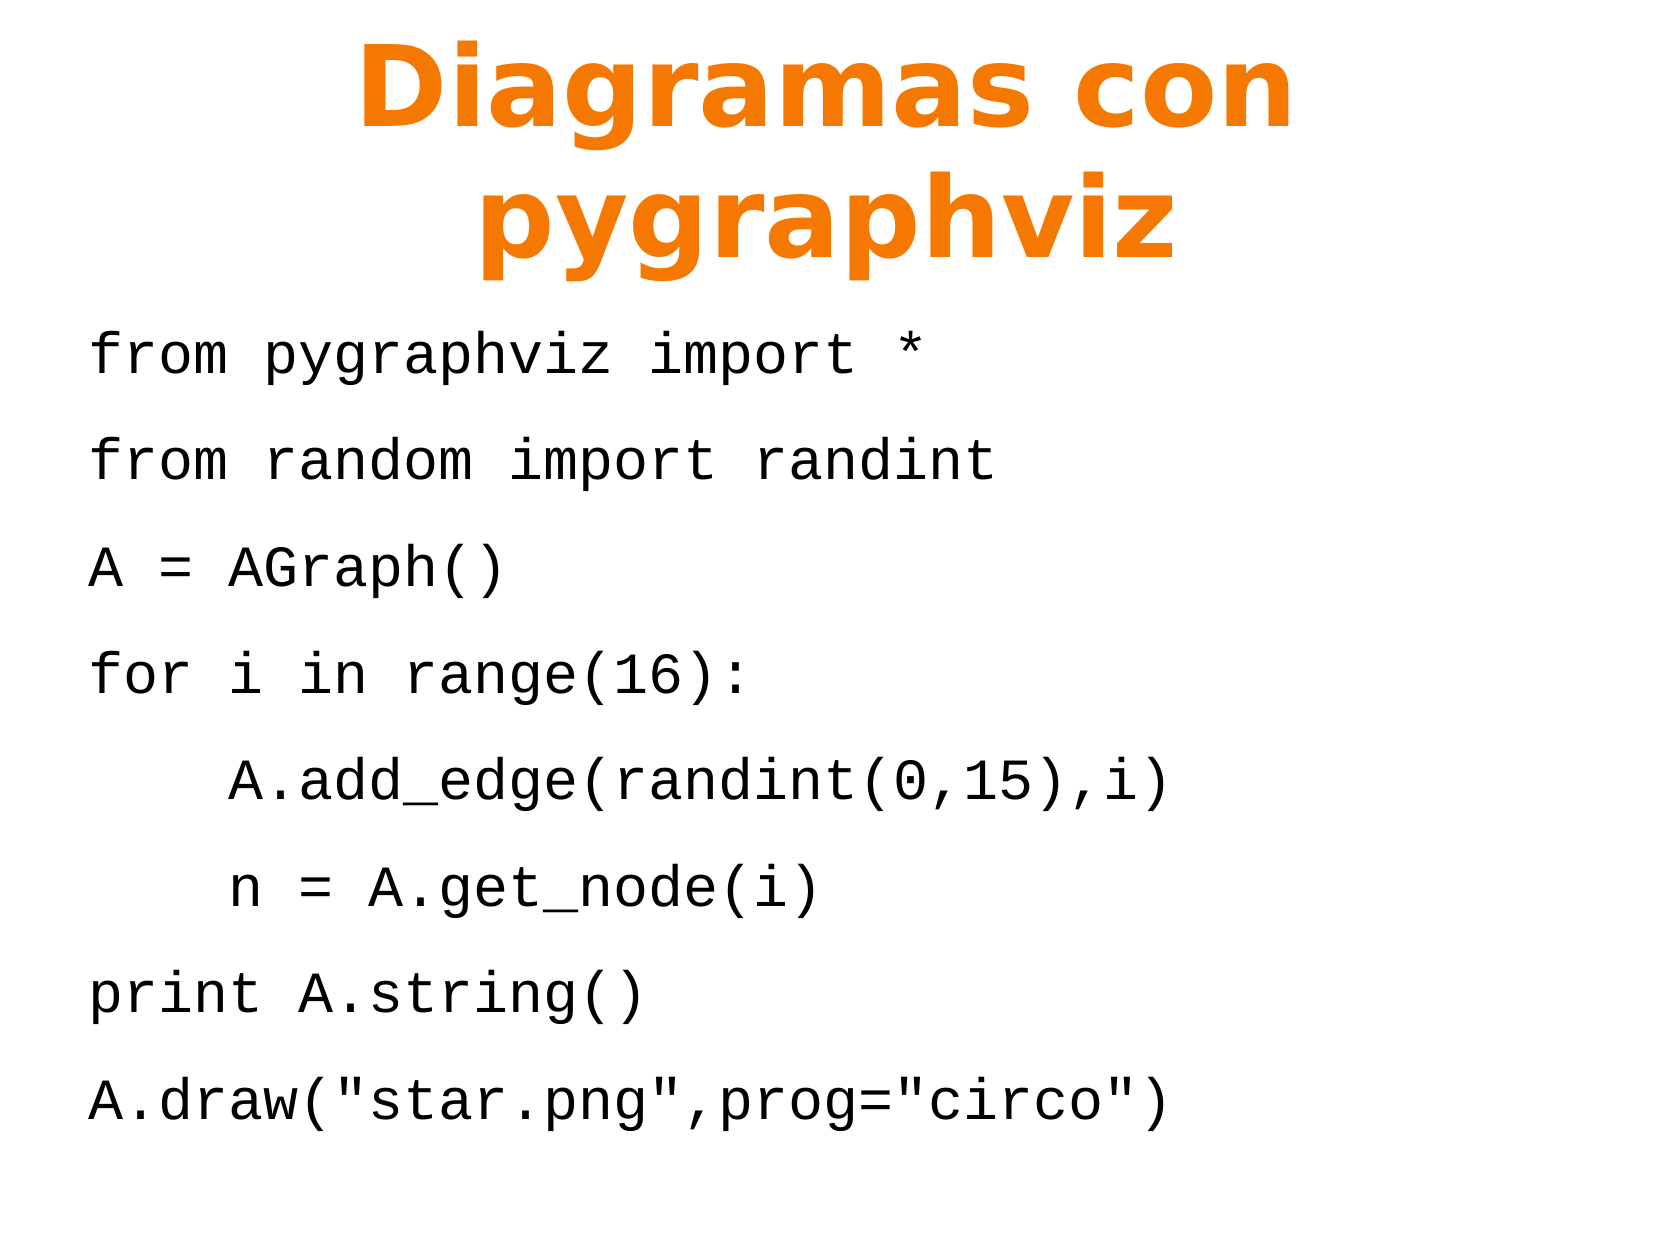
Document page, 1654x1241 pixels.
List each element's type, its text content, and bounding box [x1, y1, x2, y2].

list from pygraphviz import * from random import randint A = AGraph() for i in range(16): A.add_edge(randint(0,15),i) n = A.get_node(i) print A.string() A.draw("star.png",prog="circo") [88, 324, 1577, 1138]
title Diagramas con pygraphviz [82, 21, 1571, 285]
